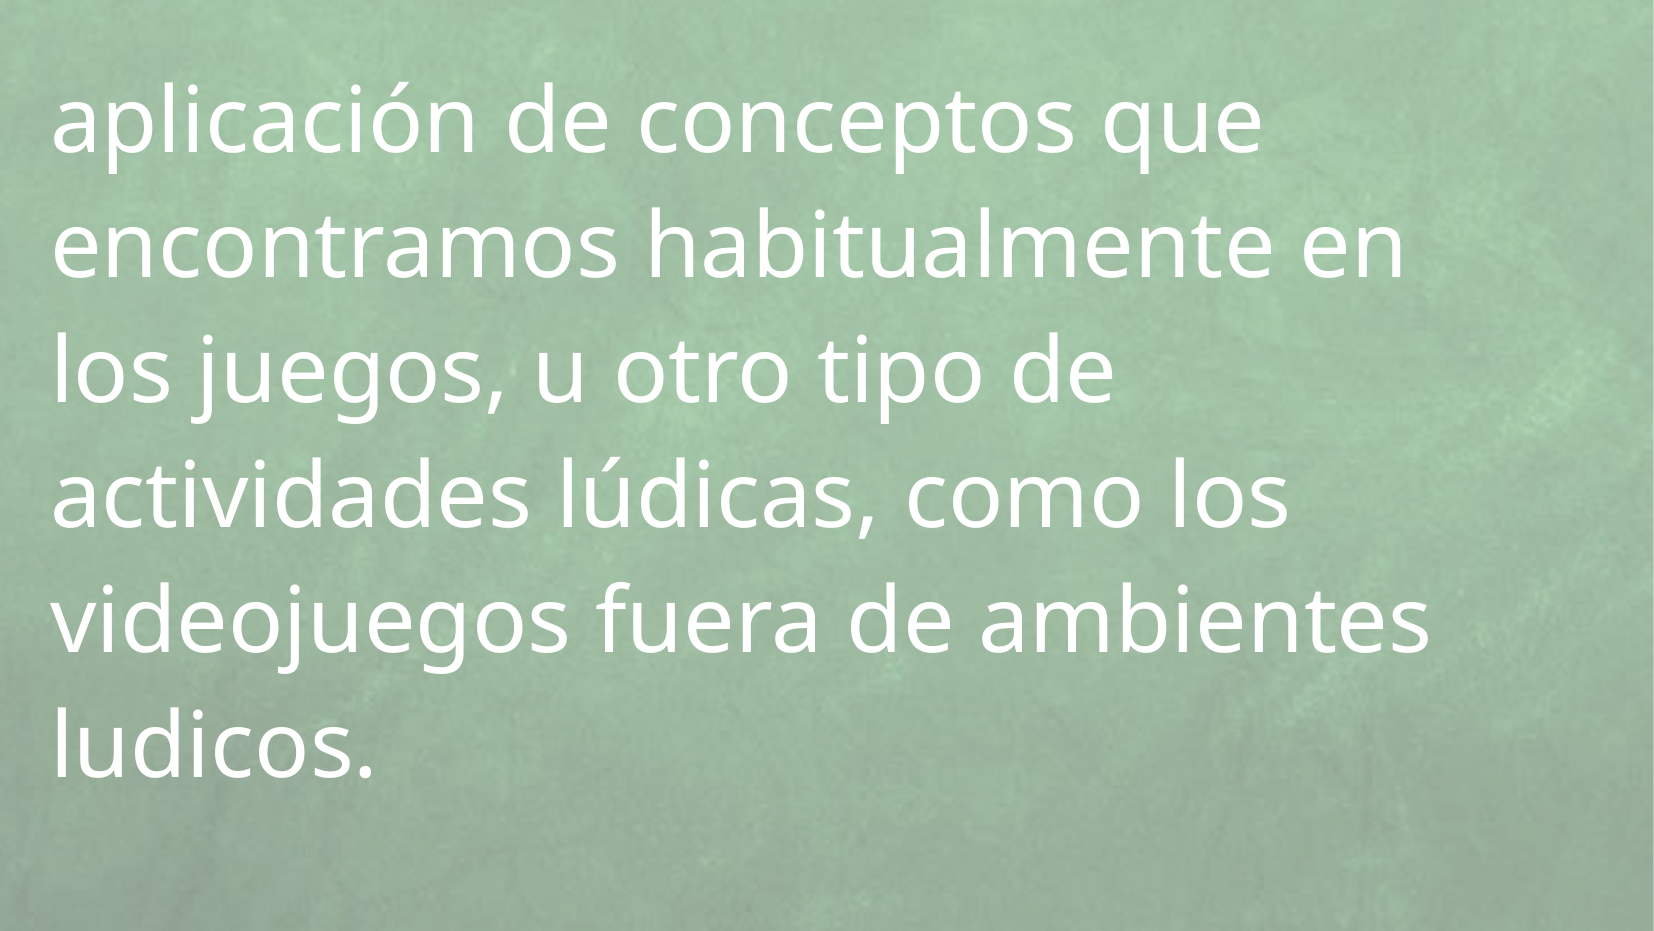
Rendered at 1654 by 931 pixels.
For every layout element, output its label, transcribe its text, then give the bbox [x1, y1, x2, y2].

text_box aplicación de conceptos que encontramos habitualmente en los juegos, u otro tipo de actividades lúdicas, como los videojuegos fuera de ambientes ludicos. [35, 47, 1560, 778]
